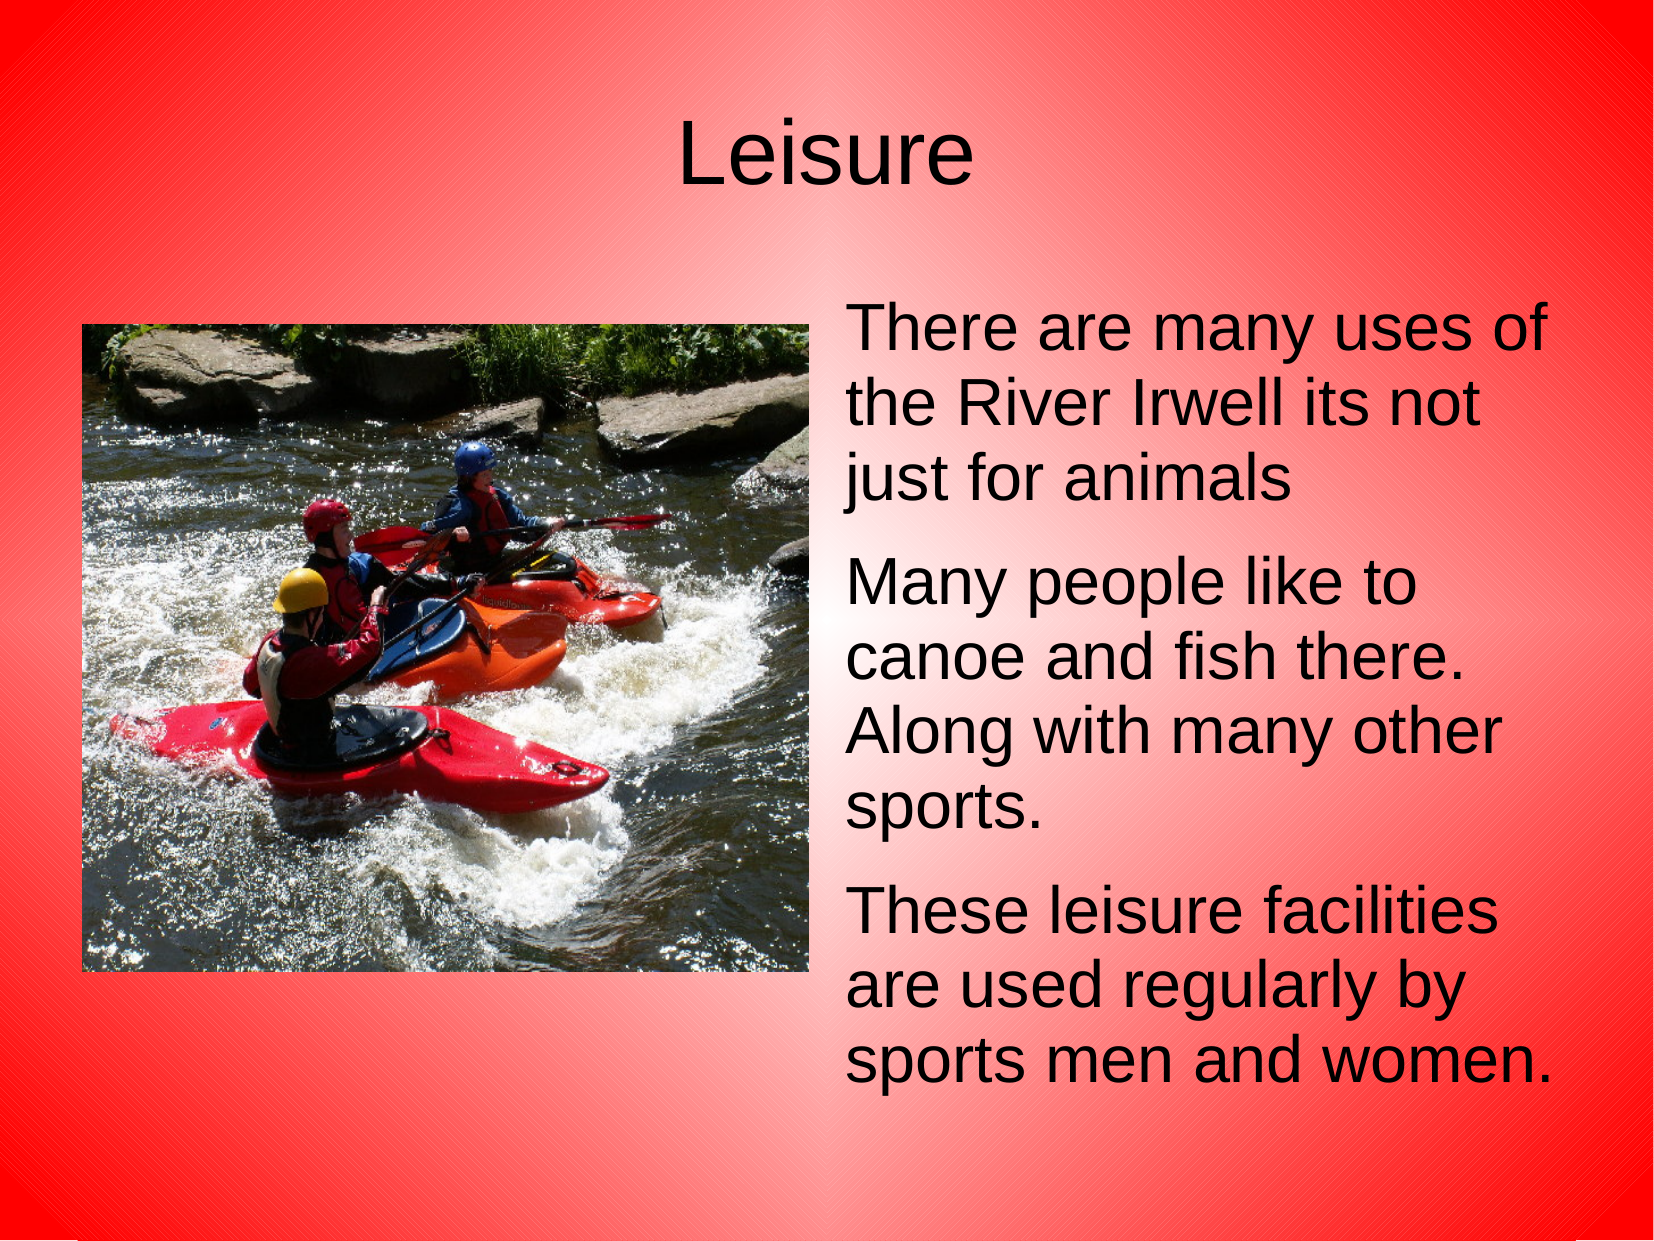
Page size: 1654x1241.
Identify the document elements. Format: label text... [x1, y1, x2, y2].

list There are many uses of the River Irwell its not just for animals Many people like to canoe and fish there. Along with many other sports. These leisure facilities are used regularly by sports men and women. [845, 290, 1572, 1109]
title Leisure [82, 49, 1571, 257]
picture [82, 324, 809, 972]
